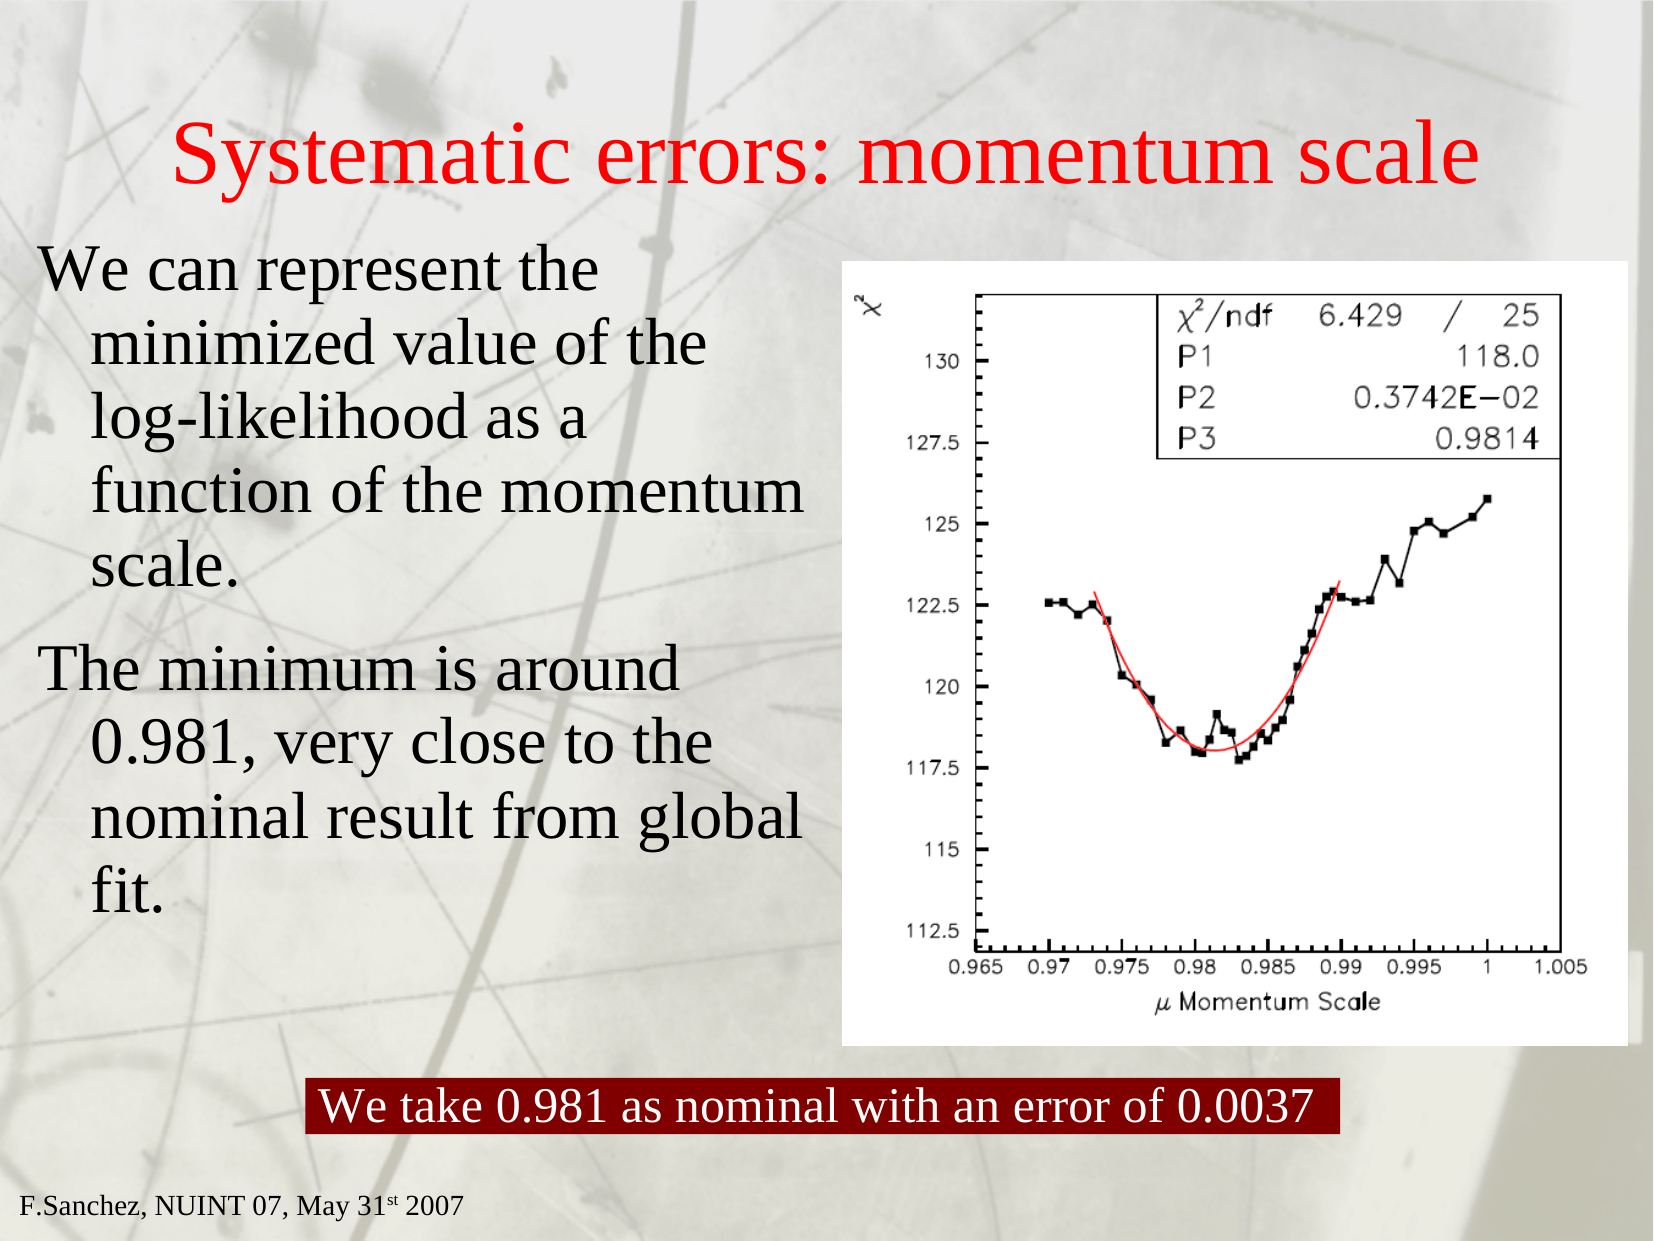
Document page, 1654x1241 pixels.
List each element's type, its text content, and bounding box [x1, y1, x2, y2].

picture [0, 0, 1654, 1241]
list We can represent the minimized value of the log-likelihood as a function of the momentum scale. The minimum is around 0.981, very close to the nominal result from global fit. [19, 230, 812, 1050]
title Systematic errors: momentum scale [82, 49, 1571, 257]
text_box We take 0.981 as nominal with an error of 0.0037 [305, 1077, 1339, 1135]
